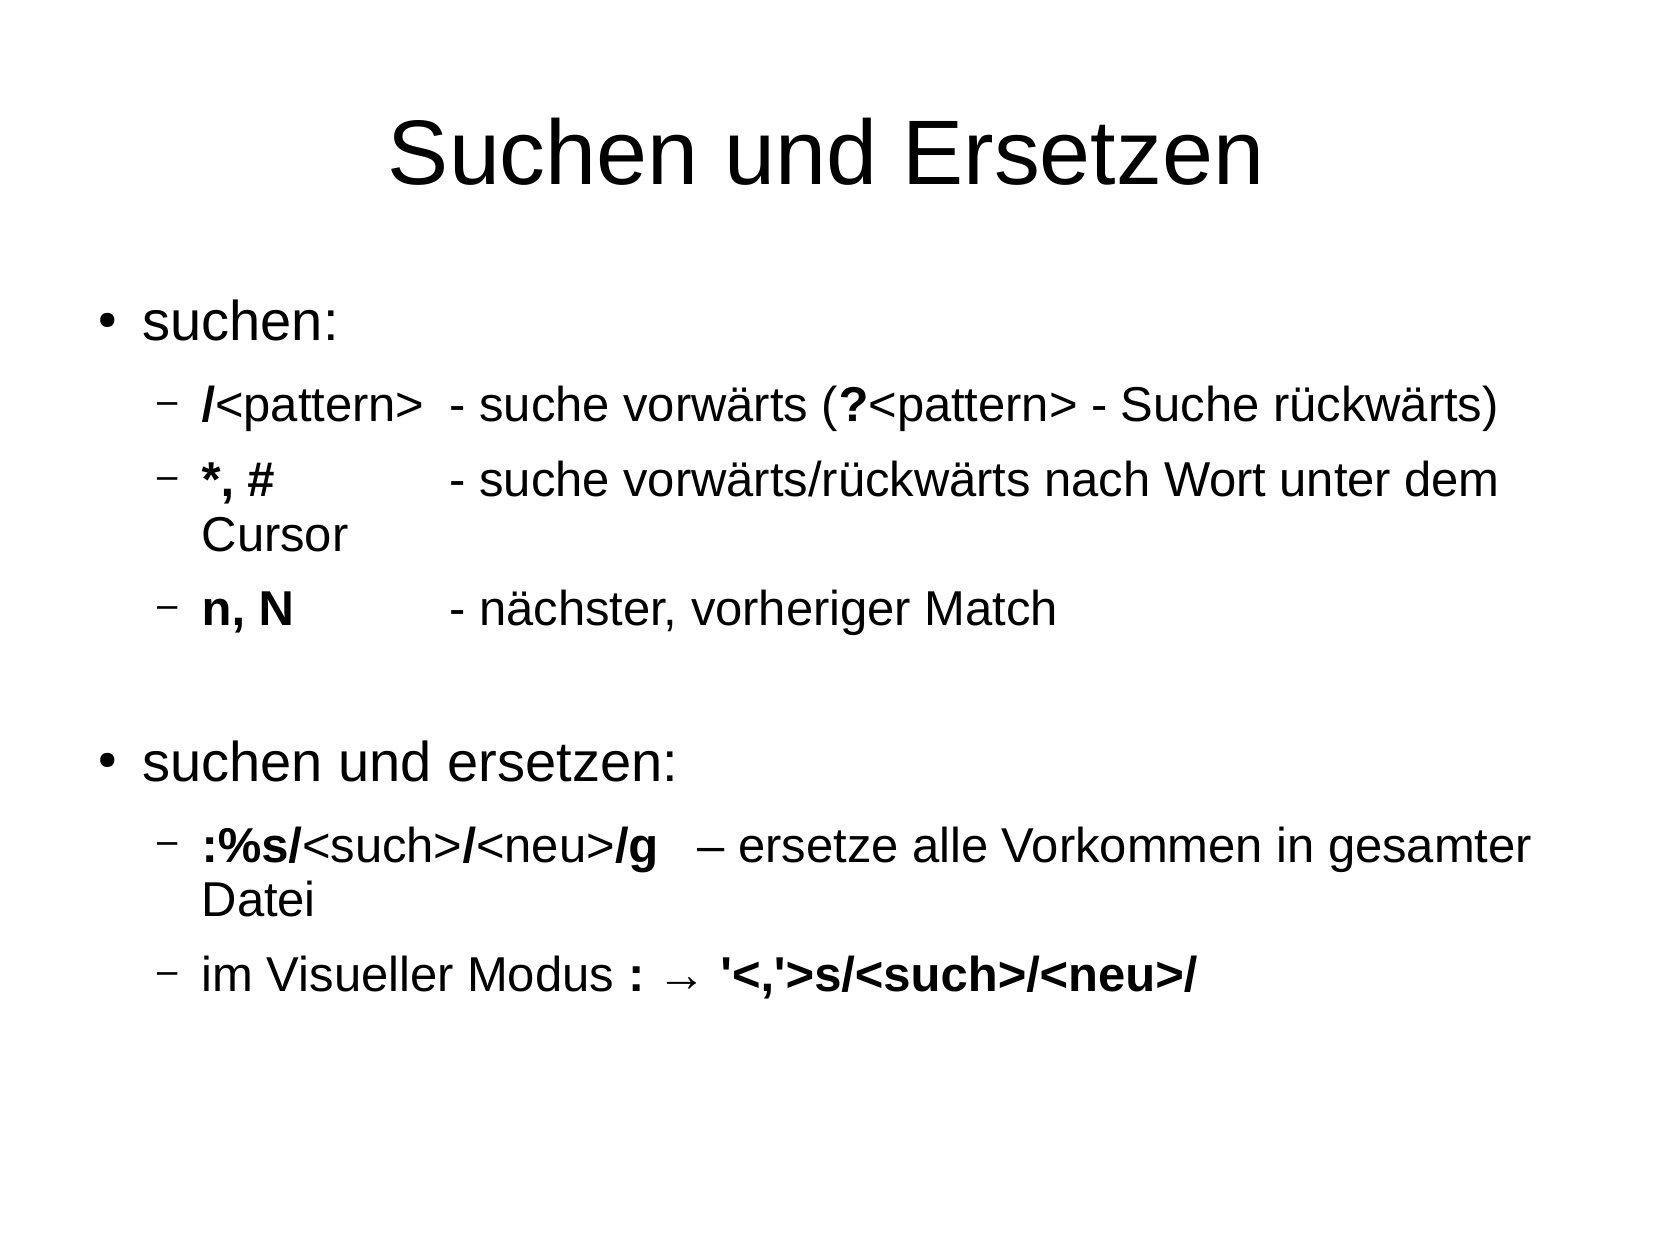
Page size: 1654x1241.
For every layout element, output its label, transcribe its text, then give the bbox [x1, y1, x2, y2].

title Suchen und Ersetzen [82, 49, 1571, 257]
list suchen: /<pattern> - suche vorwärts (?<pattern> - Suche rückwärts) *, # - suche vorwärts/rückwärts nach Wort unter dem Cursor n, N - nächster, vorheriger Match suchen und ersetzen: :%s/<such>/<neu>/g – ersetze alle Vorkommen in gesamter Datei im Visueller Modus : → '<,'>s/<such>/<neu>/ [82, 290, 1571, 1010]
